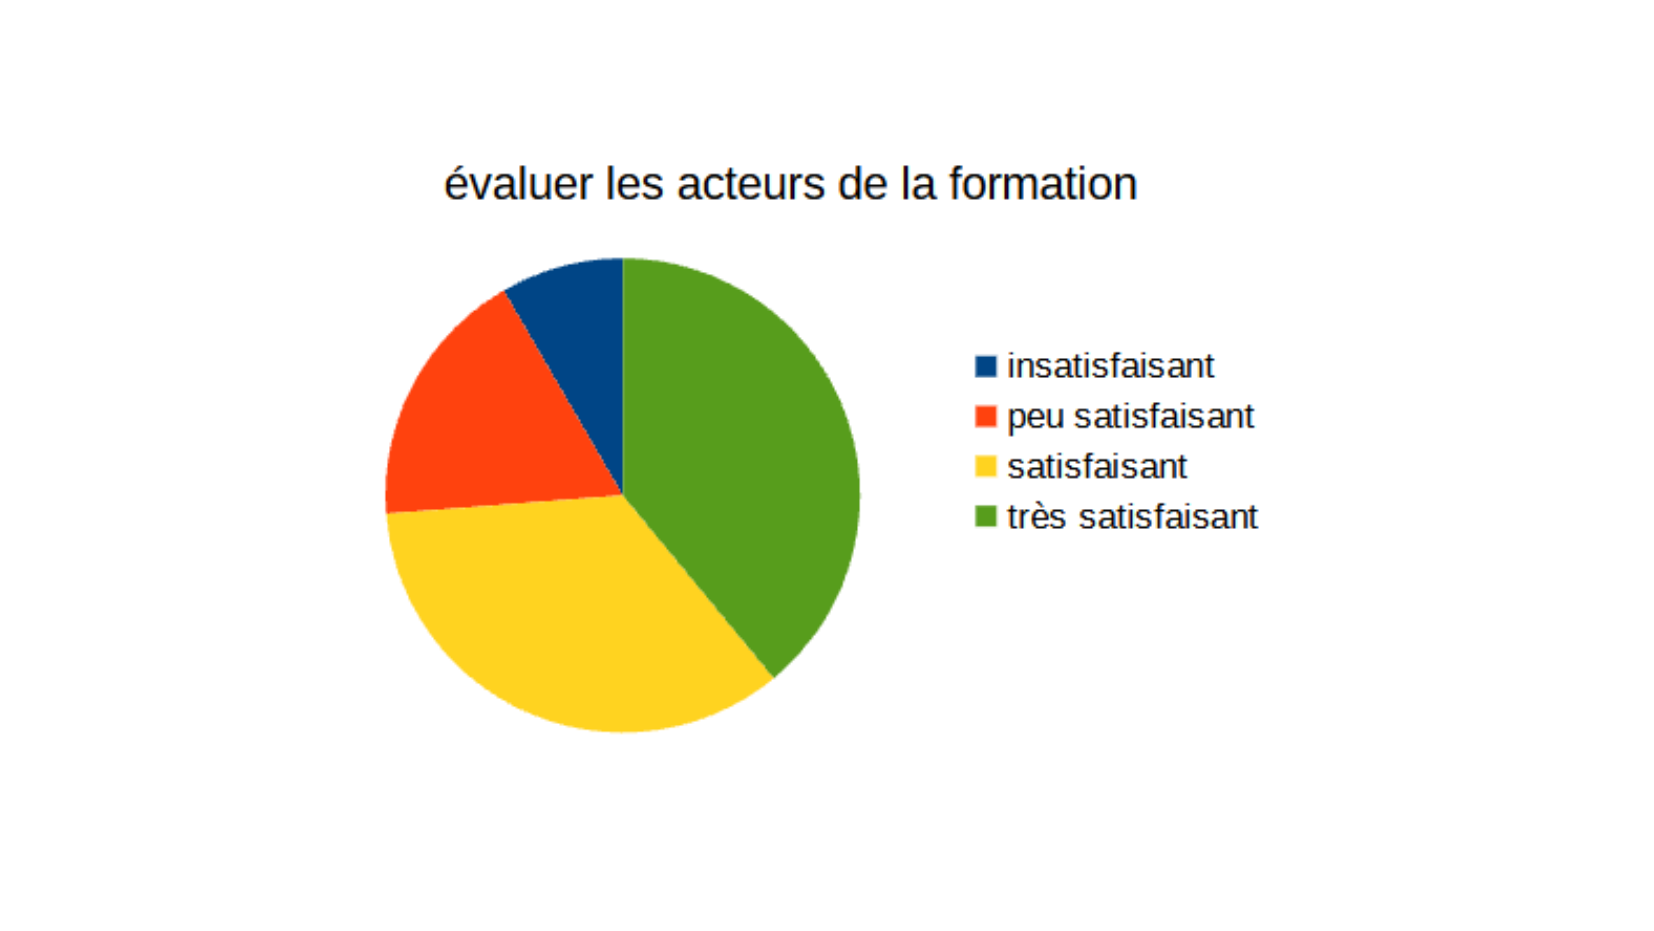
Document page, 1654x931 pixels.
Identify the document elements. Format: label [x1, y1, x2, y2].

picture [281, 118, 1303, 768]
